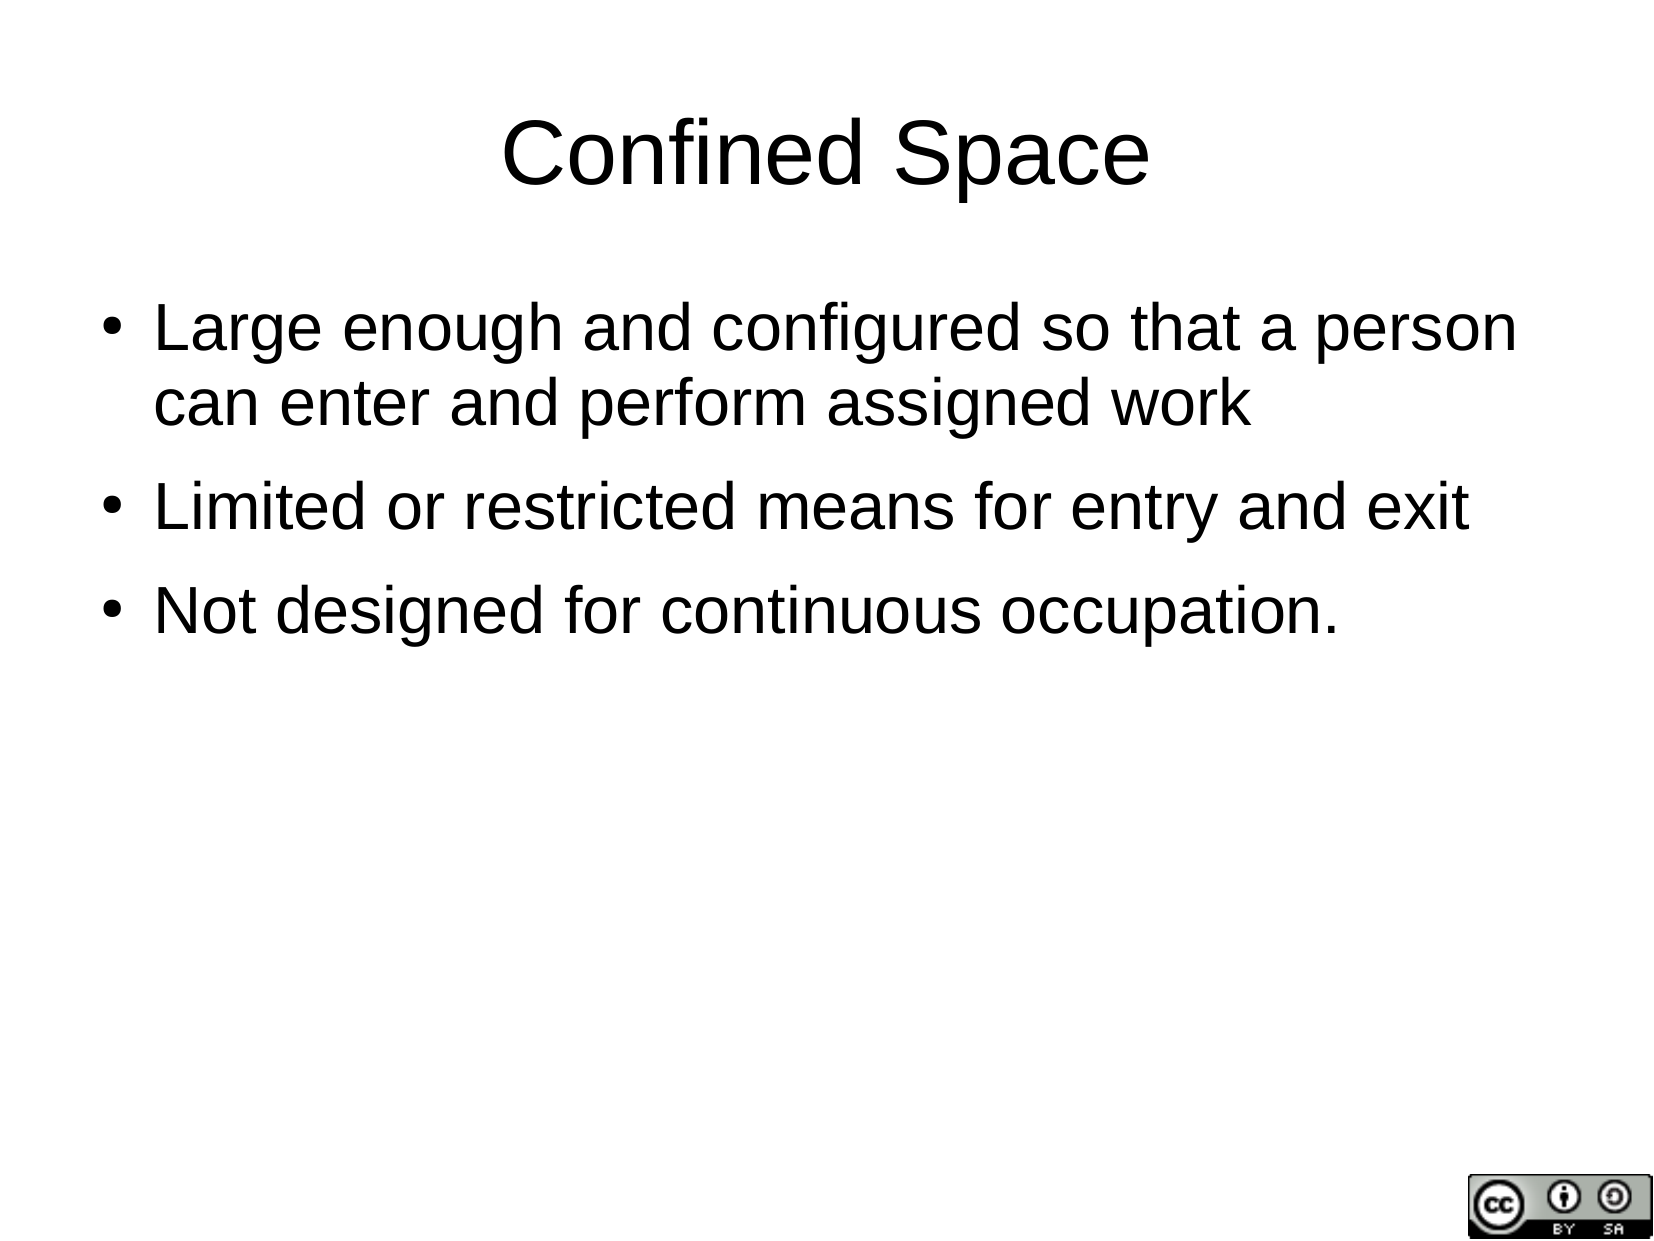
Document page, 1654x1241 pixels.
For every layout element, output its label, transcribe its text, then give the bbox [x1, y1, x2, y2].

picture [1468, 1174, 1653, 1239]
list Large enough and configured so that a person can enter and perform assigned work Limited or restricted means for entry and exit Not designed for continuous occupation. [82, 290, 1571, 1010]
title Confined Space [82, 49, 1571, 257]
